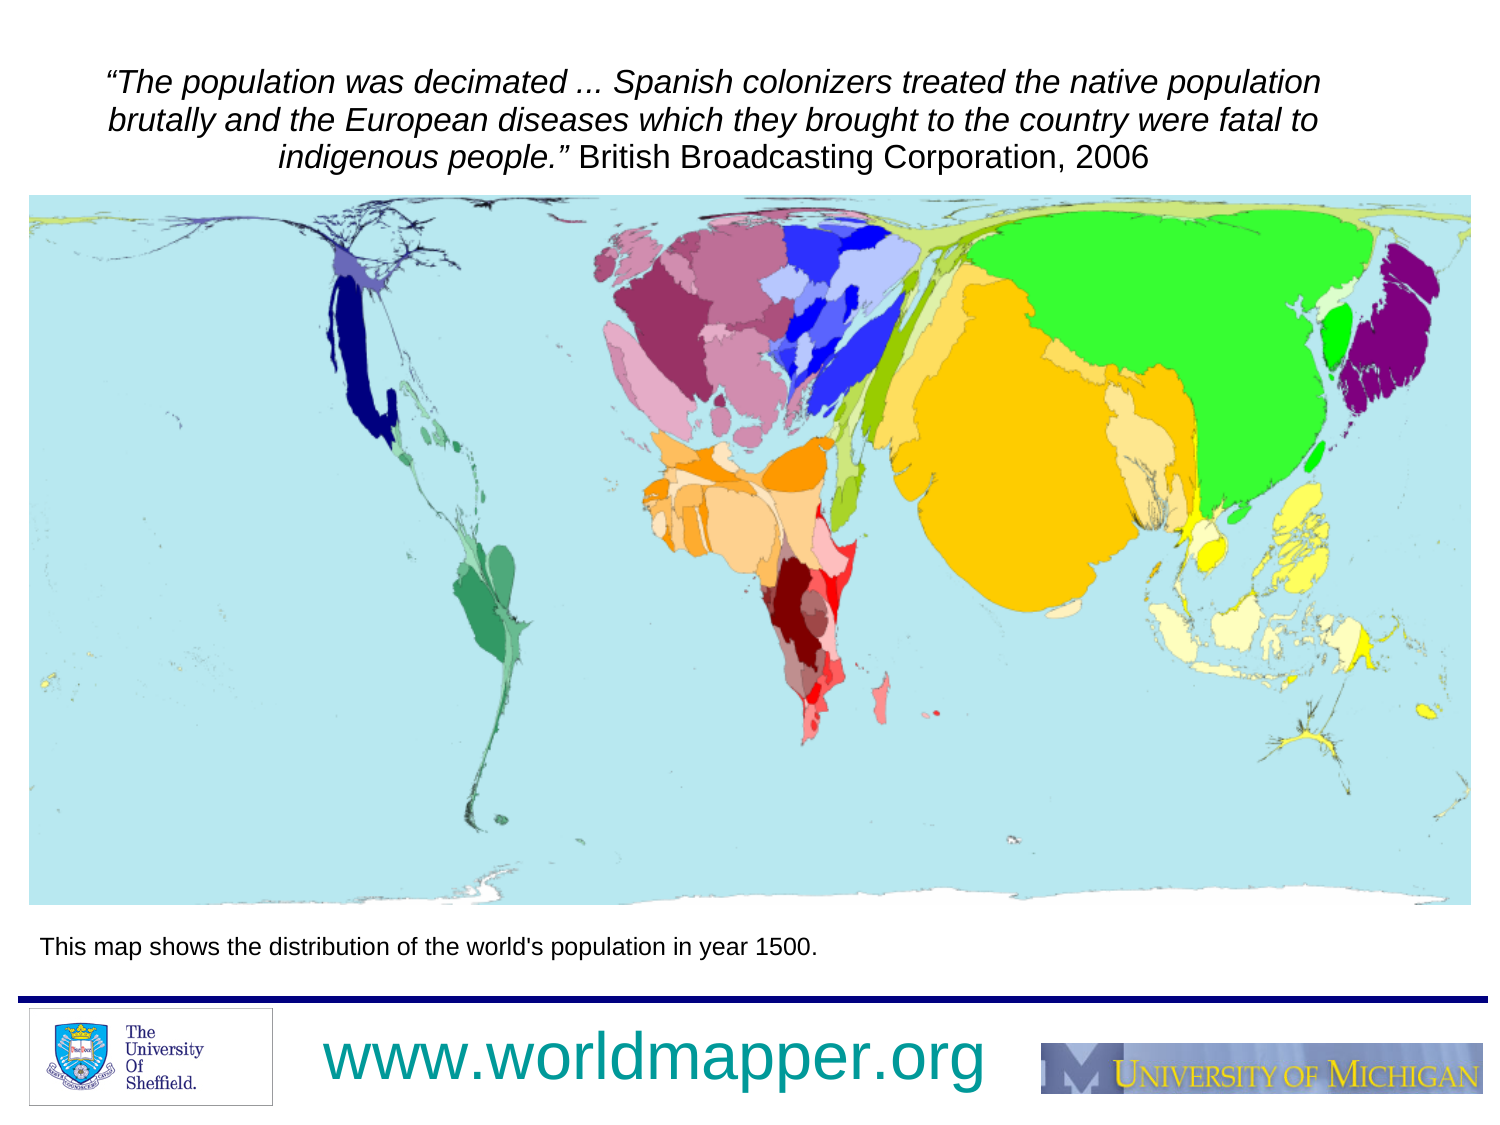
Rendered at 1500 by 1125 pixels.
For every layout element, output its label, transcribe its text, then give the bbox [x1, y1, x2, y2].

picture [29, 1008, 273, 1106]
text_box This map shows the distribution of the world's population in year 1500. [24, 925, 843, 969]
title “The population was decimated ... Spanish colonizers treated the native population brutally and the European diseases which they brought to the country were fatal to indigenous people.” British Broadcasting Corporation, 2006 [76, 42, 1352, 195]
picture [29, 195, 1471, 905]
picture [1041, 1043, 1483, 1094]
